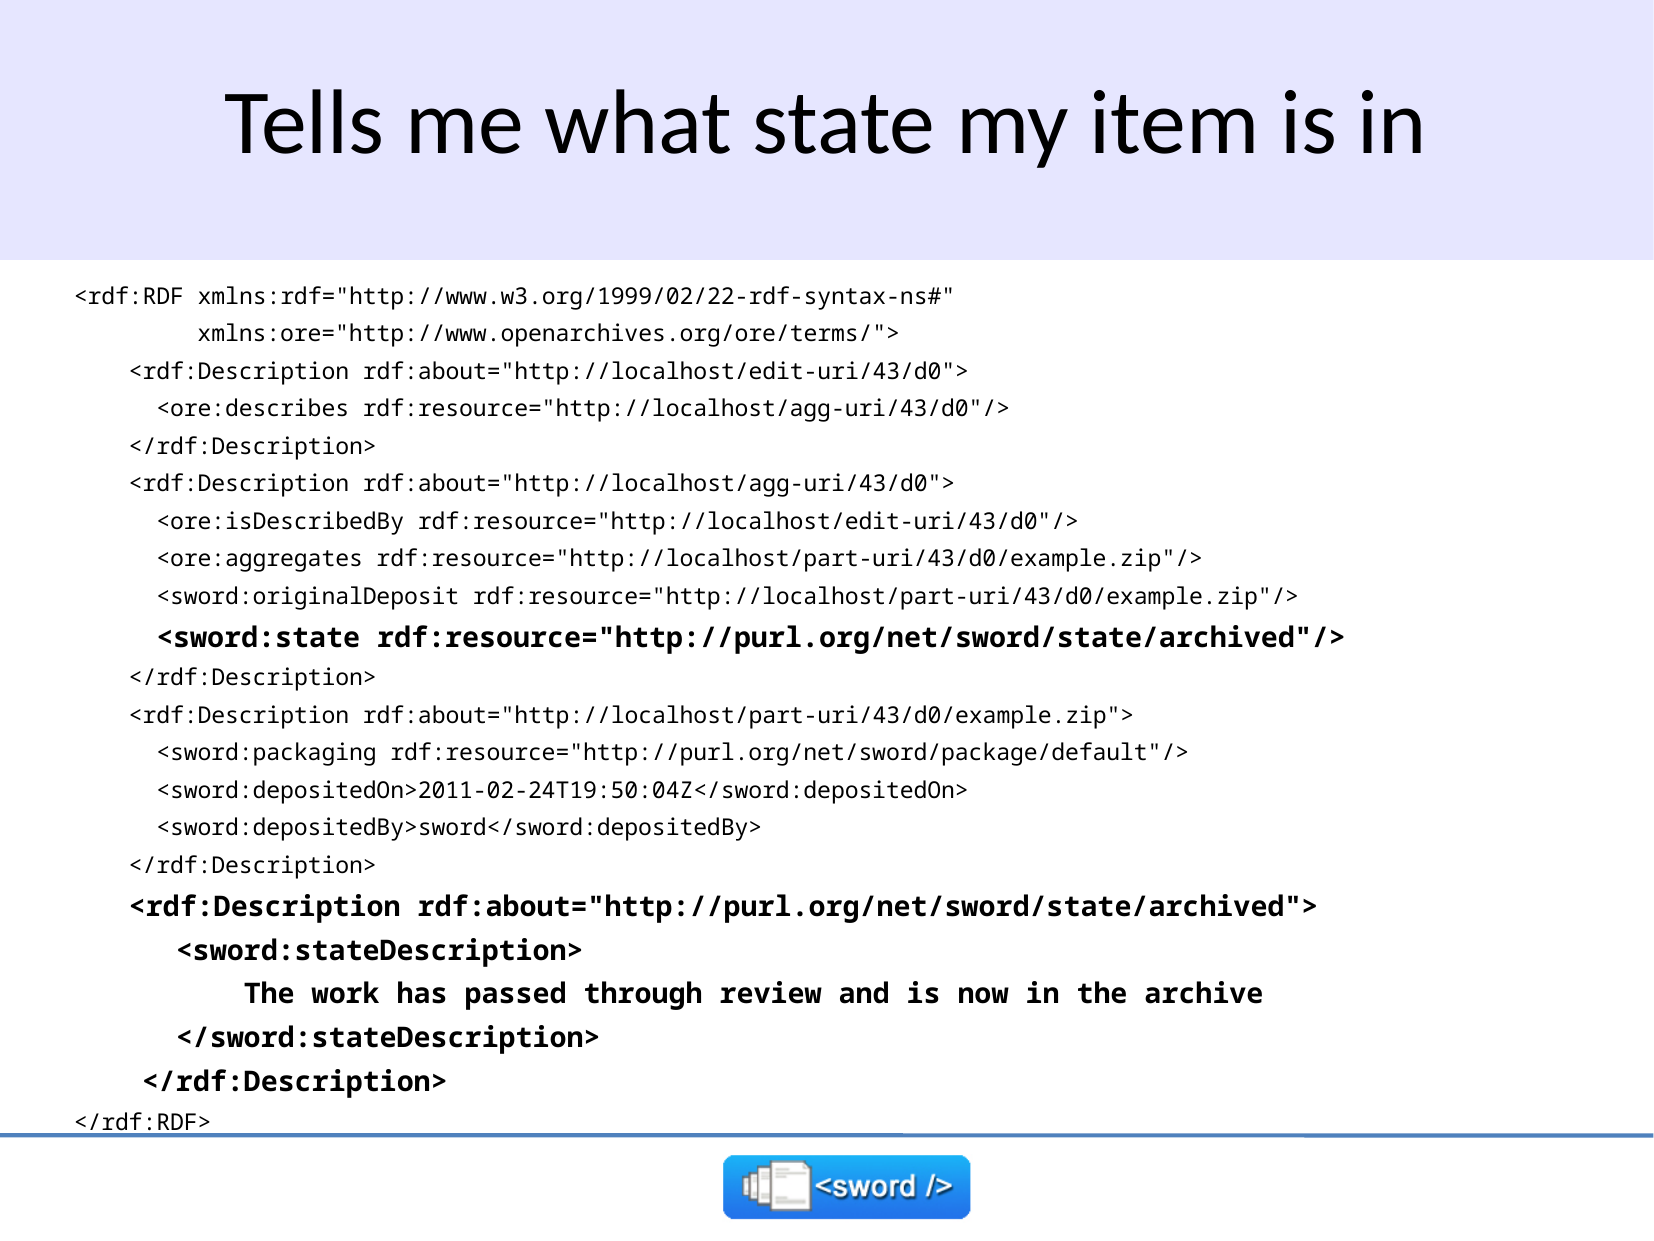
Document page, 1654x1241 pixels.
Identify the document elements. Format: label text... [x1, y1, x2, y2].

text_box Tells me what state my item is in [0, 77, 1654, 185]
list <rdf:RDF xmlns:rdf="http://www.w3.org/1999/02/22-rdf-syntax-ns#" xmlns:ore="http://www.openarchives.org/ore/terms/"> <rdf:Description rdf:about="http://localhost/edit-uri/43/d0"> <ore:describes rdf:resource="http://localhost/agg-uri/43/d0"/> </rdf:Description> <rdf:Description rdf:about="http://localhost/agg-uri/43/d0"> <ore:isDescribedBy rdf:resource="http://localhost/edit-uri/43/d0"/> <ore:aggregates rdf:resource="http://localhost/part-uri/43/d0/example.zip"/> <sword:originalDeposit rdf:resource="http://localhost/part-uri/43/d0/example.zip"/> <sword:state rdf:resource="http://purl.org/net/sword/state/archived"/> </rdf:Description> <rdf:Description rdf:about="http://localhost/part-uri/43/d0/example.zip"> <sword:packaging rdf:resource="http://purl.org/net/sword/package/default"/> <sword:depositedOn>2011-02-24T19:50:04Z</sword:depositedOn> <sword:depositedBy>sword</sword:depositedBy> </rdf:Description> <rdf:Description rdf:about="http://purl.org/net/sword/state/archived"> <sword:stateDescription> The work has passed through review and is now in the archive </sword:stateDescription> </rdf:Description> </rdf:RDF> [59, 274, 1595, 1133]
picture [722, 1154, 973, 1223]
